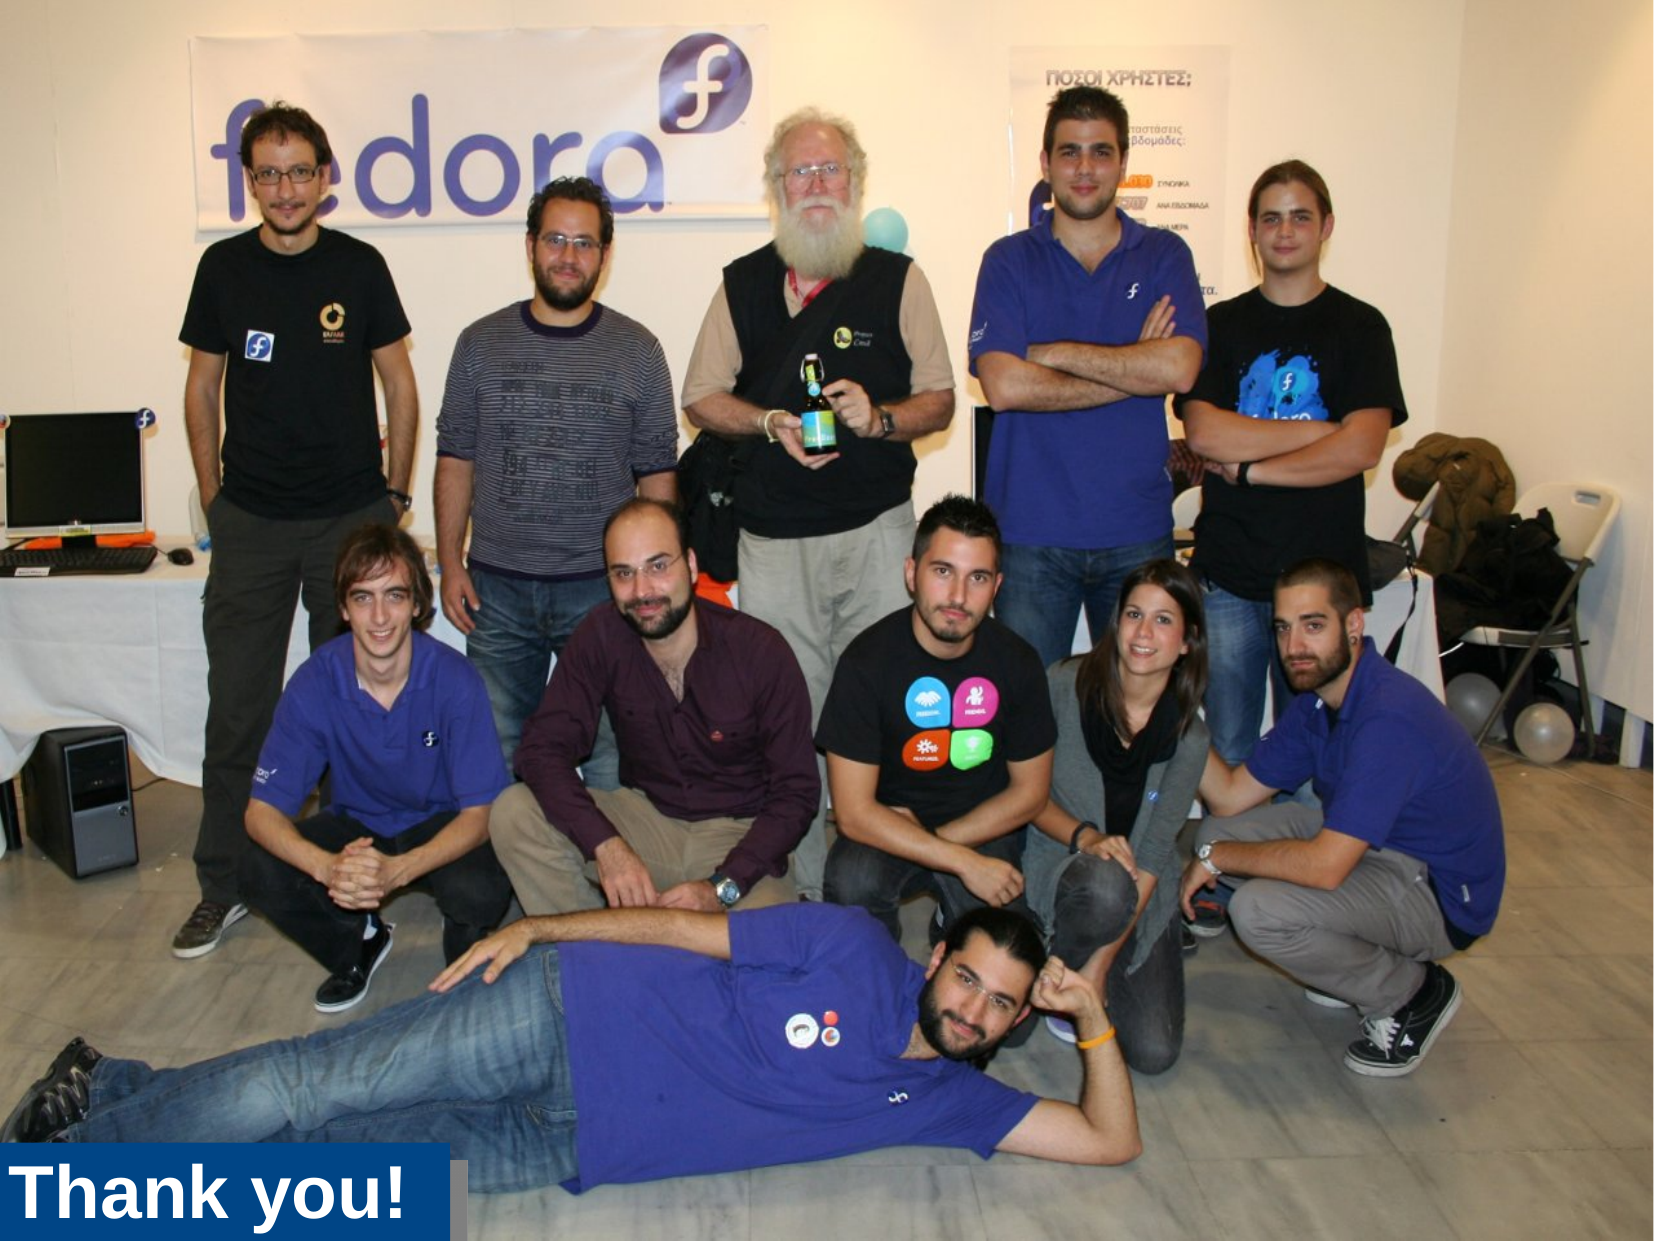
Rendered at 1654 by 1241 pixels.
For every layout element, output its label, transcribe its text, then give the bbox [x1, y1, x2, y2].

picture [0, 0, 1654, 1241]
text_box Thank you! [0, 1142, 451, 1241]
